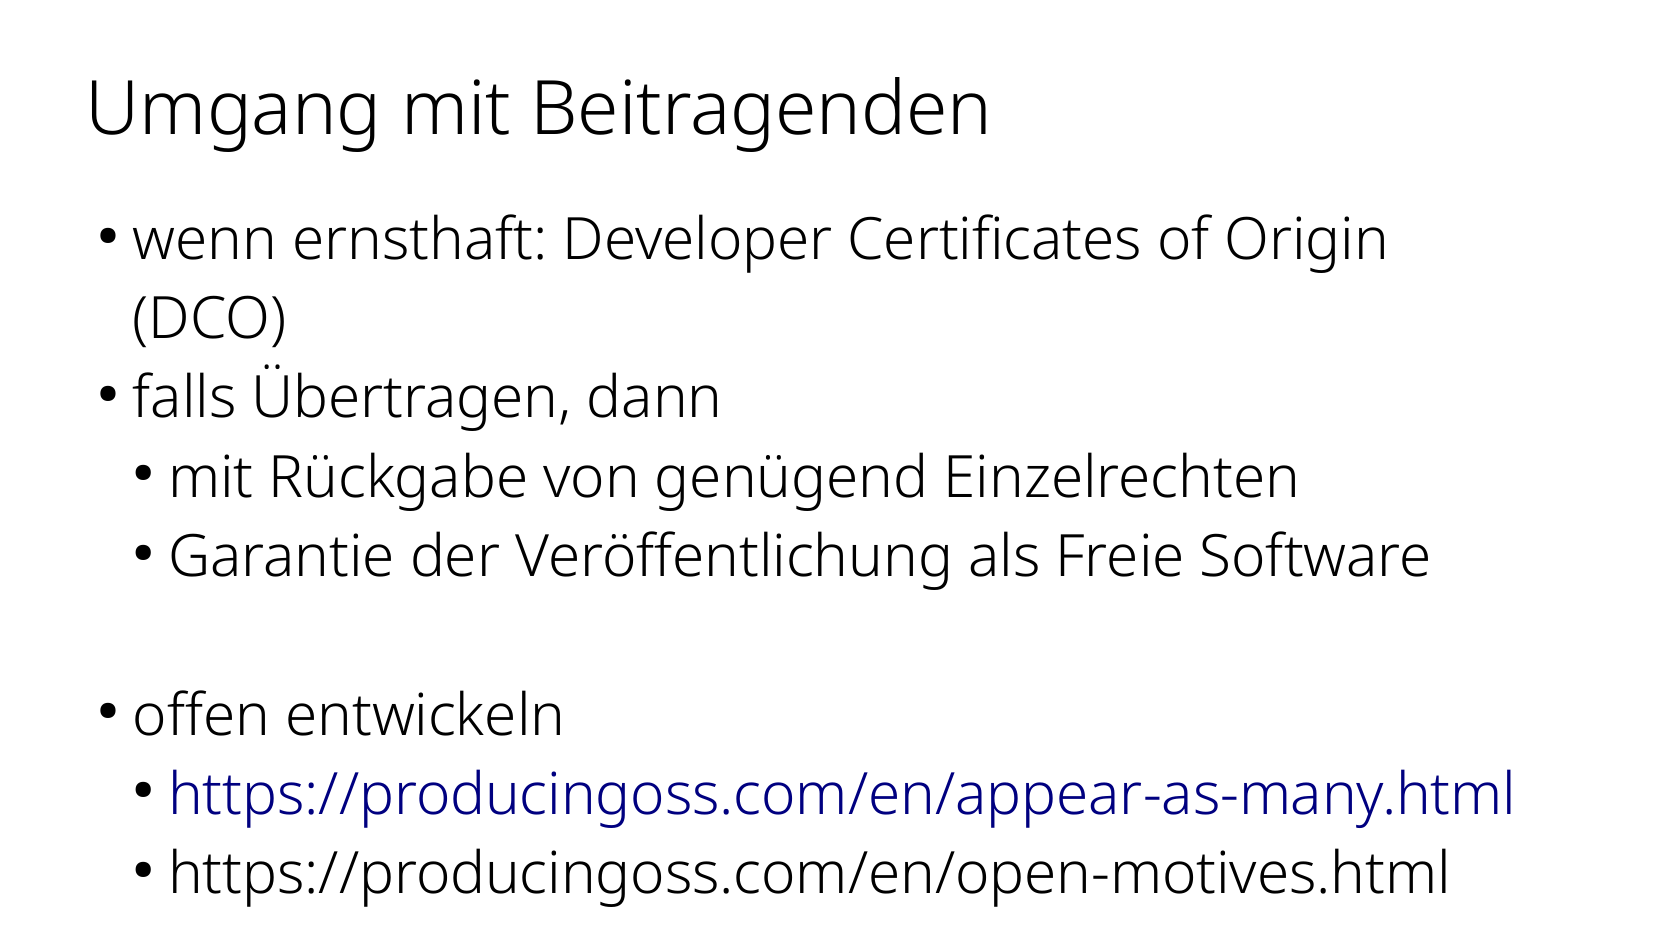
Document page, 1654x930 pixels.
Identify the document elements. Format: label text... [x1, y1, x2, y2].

text_box Umgang mit Beitragenden [71, 47, 1536, 161]
text_box wenn ernsthaft: Developer Certificates of Origin (DCO) falls Übertragen, dann mit Rückgabe von genügend Einzelrechten Garantie der Veröffentlichung als Freie Software offen entwickeln https://producingoss.com/en/appear-as-many.html https://producingoss.com/en/open-motives.html [82, 189, 1548, 930]
